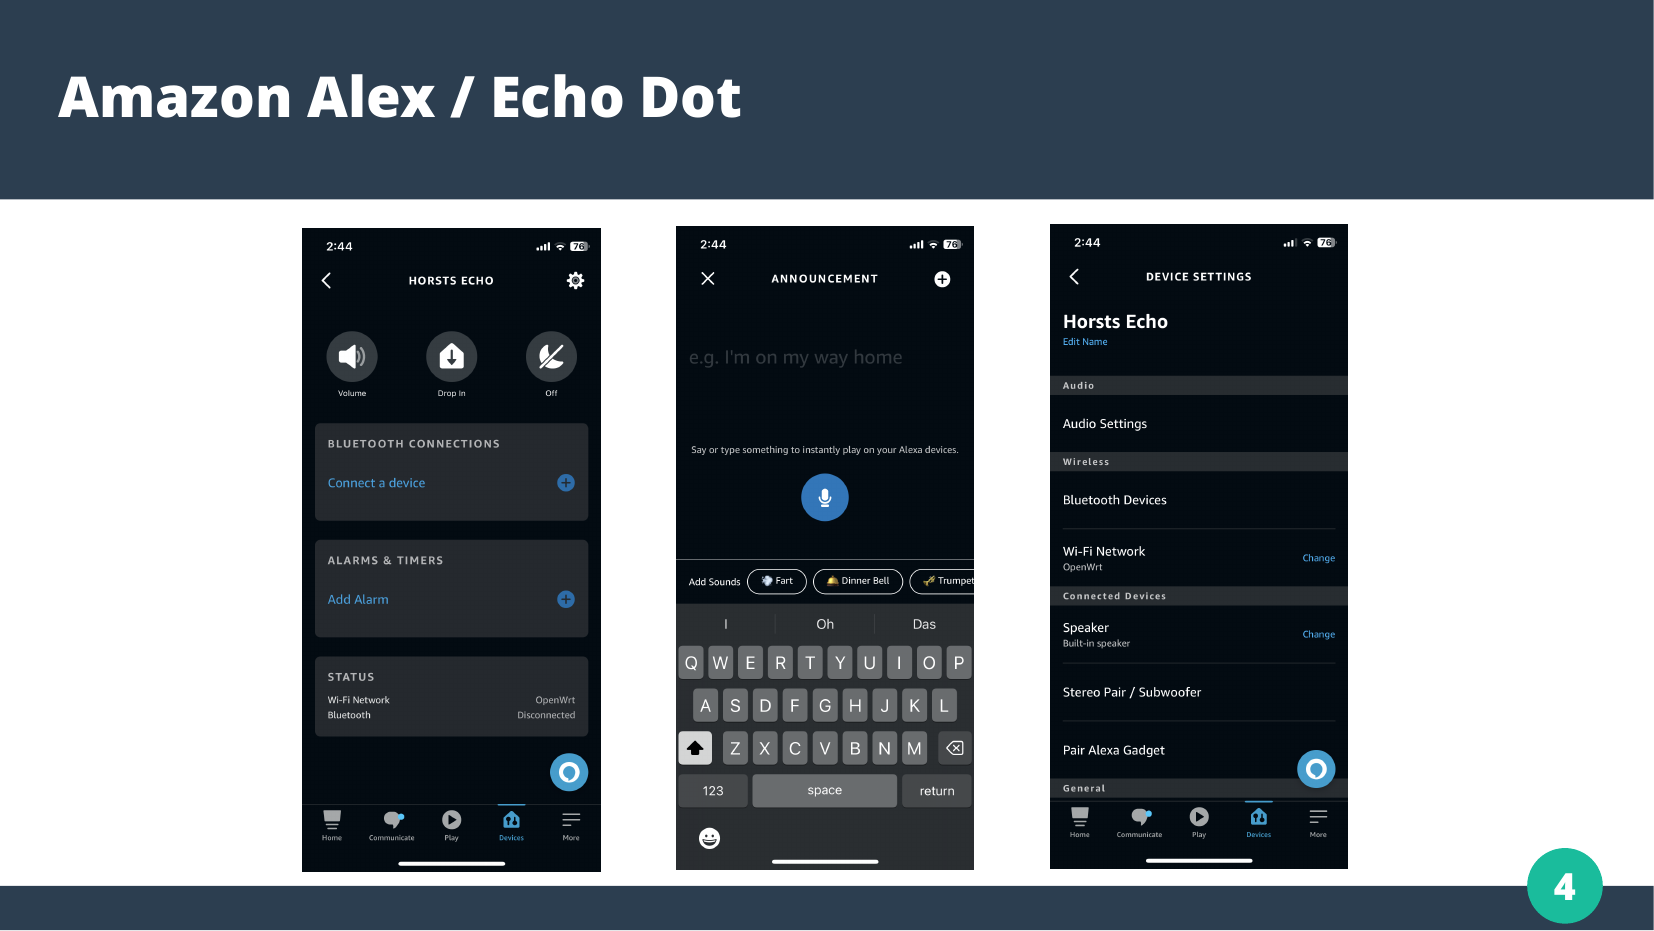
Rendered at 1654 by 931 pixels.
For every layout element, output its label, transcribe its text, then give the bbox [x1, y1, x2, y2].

picture [676, 226, 974, 870]
picture [302, 228, 601, 872]
title Amazon Alex / Echo Dot [59, 37, 1595, 156]
picture [1050, 224, 1348, 869]
